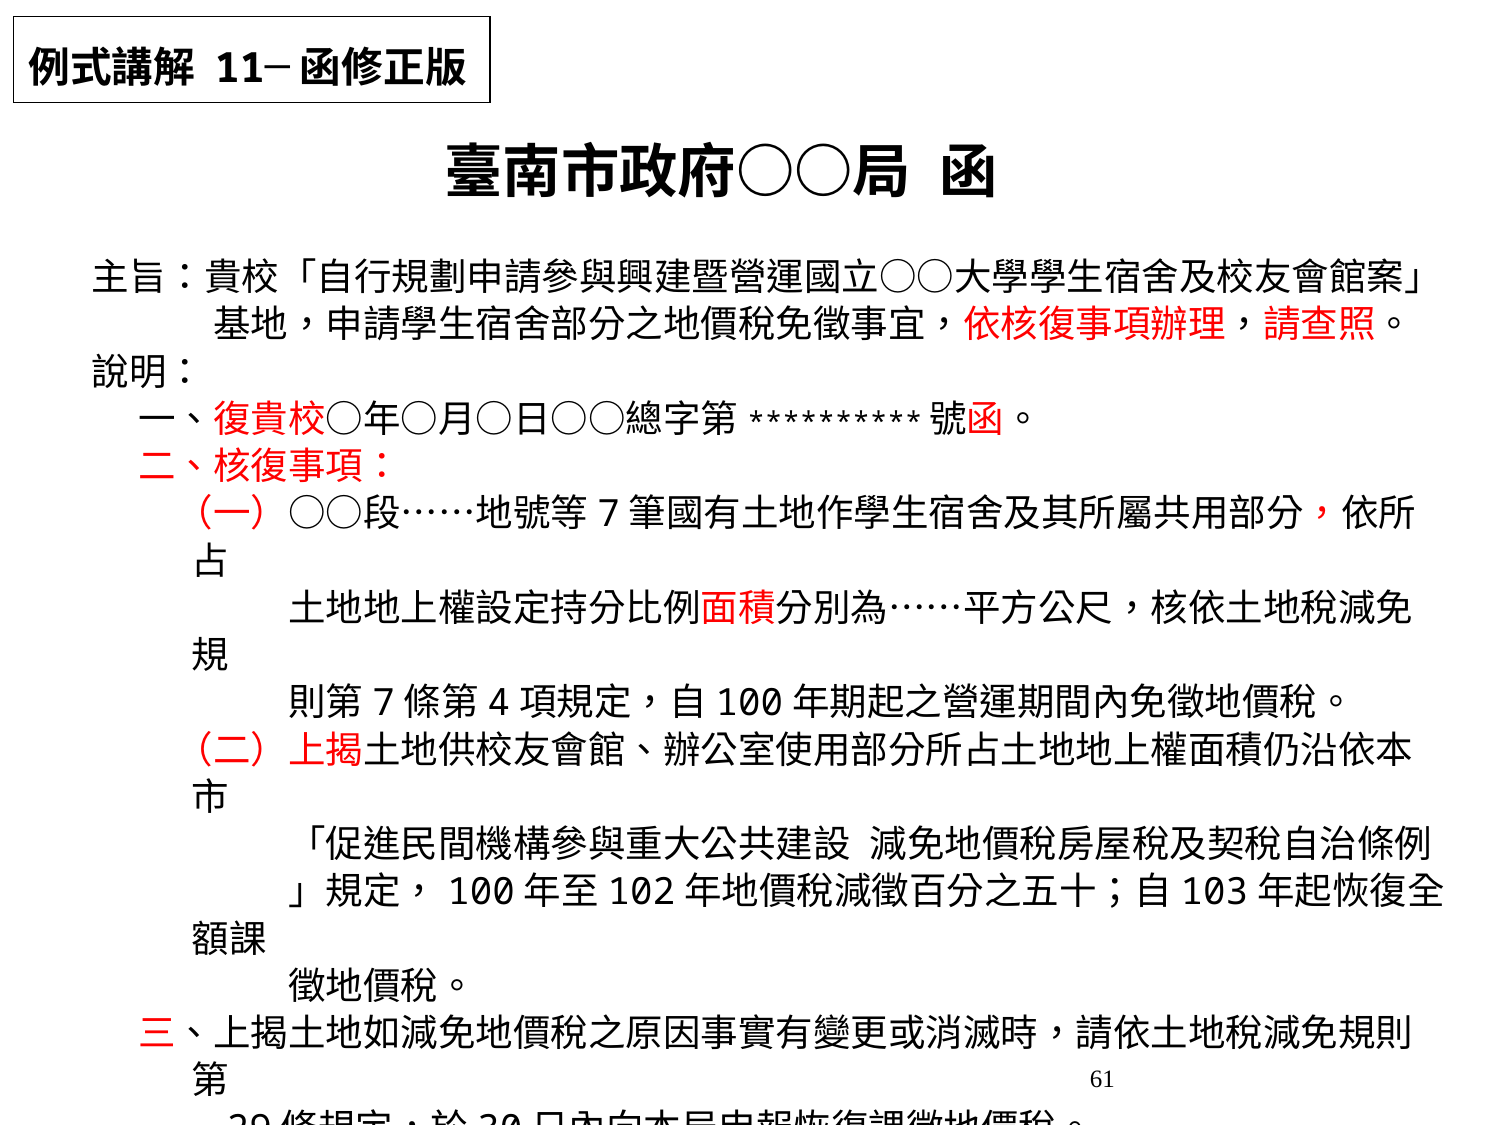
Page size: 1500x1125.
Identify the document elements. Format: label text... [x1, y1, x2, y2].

text_box 主旨：貴校「自行規劃申請參與興建暨營運國立○○大學學生宿舍及校友會館案」 基地，申請學生宿舍部分之地價稅免徵事宜，依核復事項辦理，請查照。 說明： 一、復貴校○年○月○日○○總字第**********號函。 二、核復事項： （一）○○段……地號等7筆國有土地作學生宿舍及其所屬共用部分，依所占 土地地上權設定持分比例面積分別為……平方公尺，核依土地稅減免規 則第7條第4項規定，自100年期起之營運期間內免徵地價稅。 （二）上揭土地供校友會館、辦公室使用部分所占土地地上權面積仍沿依本市 「促進民間機構參與重大公共建設 減免地價稅房屋稅及契稅自治條例 」規定，100年至102年地價稅減徵百分之五十；自103年起恢復全額課 徵地價稅。 三、上揭土地如減免地價稅之原因事實有變更或消滅時，請依土地稅減免規則第 29條規定，於30日內向本局申報恢復課徵地價稅。 四、隨函檢送100年期地價稅繳款書及課稅明細表。 五、貴校如仍有疑問，請依稅捐稽徵法第35條規定，於繳款書所載繳納期間屆滿 翌日起算30日內，向本局申請復查。 [77, 243, 1464, 1125]
text_box 例式講解 11─函修正版 [13, 16, 491, 103]
text_box 臺南市政府○○局 函 [426, 126, 1017, 214]
